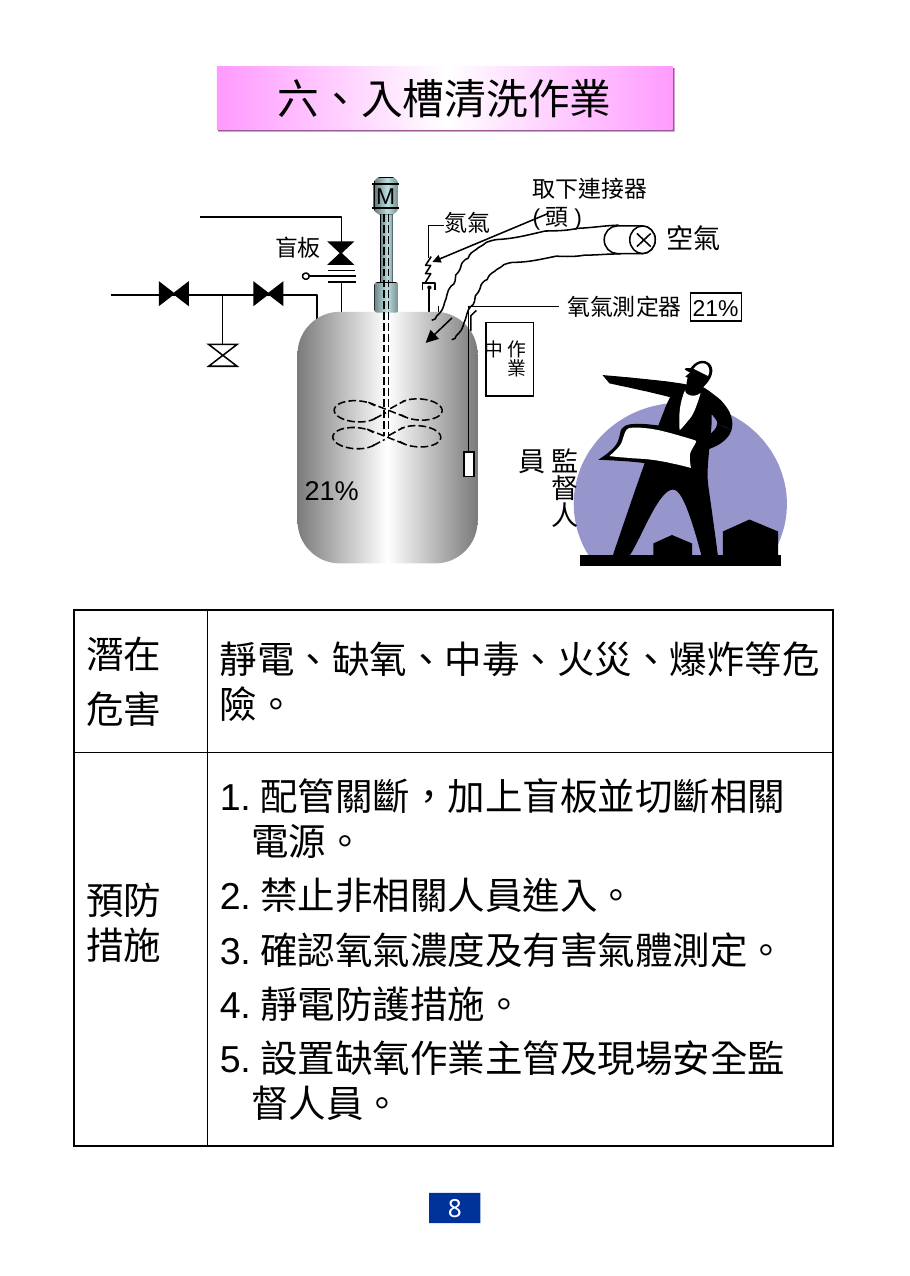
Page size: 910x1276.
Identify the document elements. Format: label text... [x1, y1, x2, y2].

text_box 作業中 [486, 322, 534, 396]
text_box [159, 282, 189, 294]
text_box 盲板 [265, 233, 331, 262]
text_box [176, 296, 189, 305]
text_box 21% [690, 293, 742, 321]
text_box [208, 344, 238, 367]
text_box 氧氣測定器 [554, 292, 696, 320]
text_box 氮氣 [442, 208, 494, 236]
text_box [329, 242, 353, 265]
text_box 8 [429, 1192, 481, 1224]
table_header 靜電、缺氧、中毒、火災、爆炸等危險。 [208, 611, 832, 752]
text_box [159, 296, 171, 305]
text_box [271, 296, 283, 305]
text_box [604, 225, 642, 254]
text_box [254, 296, 266, 305]
text_box [297, 215, 478, 564]
text_box M [374, 209, 398, 215]
text_box M [374, 177, 398, 183]
table_cell 預防 措施 [75, 753, 207, 1145]
text_box 檢查機台工作區人員都站在安全位置 [629, 225, 656, 254]
text_box 取下連接器(頭) [509, 174, 677, 230]
text_box 六、入槽清洗作業 [216, 66, 673, 130]
table_cell 1.配管關斷，加上盲板並切斷相關電源。 2.禁止非相關人員進入。 3.確認氧氣濃度及有害氣體測定。 4.靜電防護措施。 5.設置缺氧作業主管及現場安全監督人員。 [208, 753, 832, 1145]
table_header 潛在 危害 [75, 611, 207, 752]
text_box 取下連接器(頭) [514, 221, 537, 230]
picture [573, 359, 787, 566]
text_box [254, 282, 283, 294]
text_box M [373, 185, 399, 207]
text_box [302, 273, 310, 280]
text_box 21% [288, 465, 379, 514]
text_box 空氣 [650, 213, 753, 262]
text_box 監督人員 [491, 432, 588, 554]
